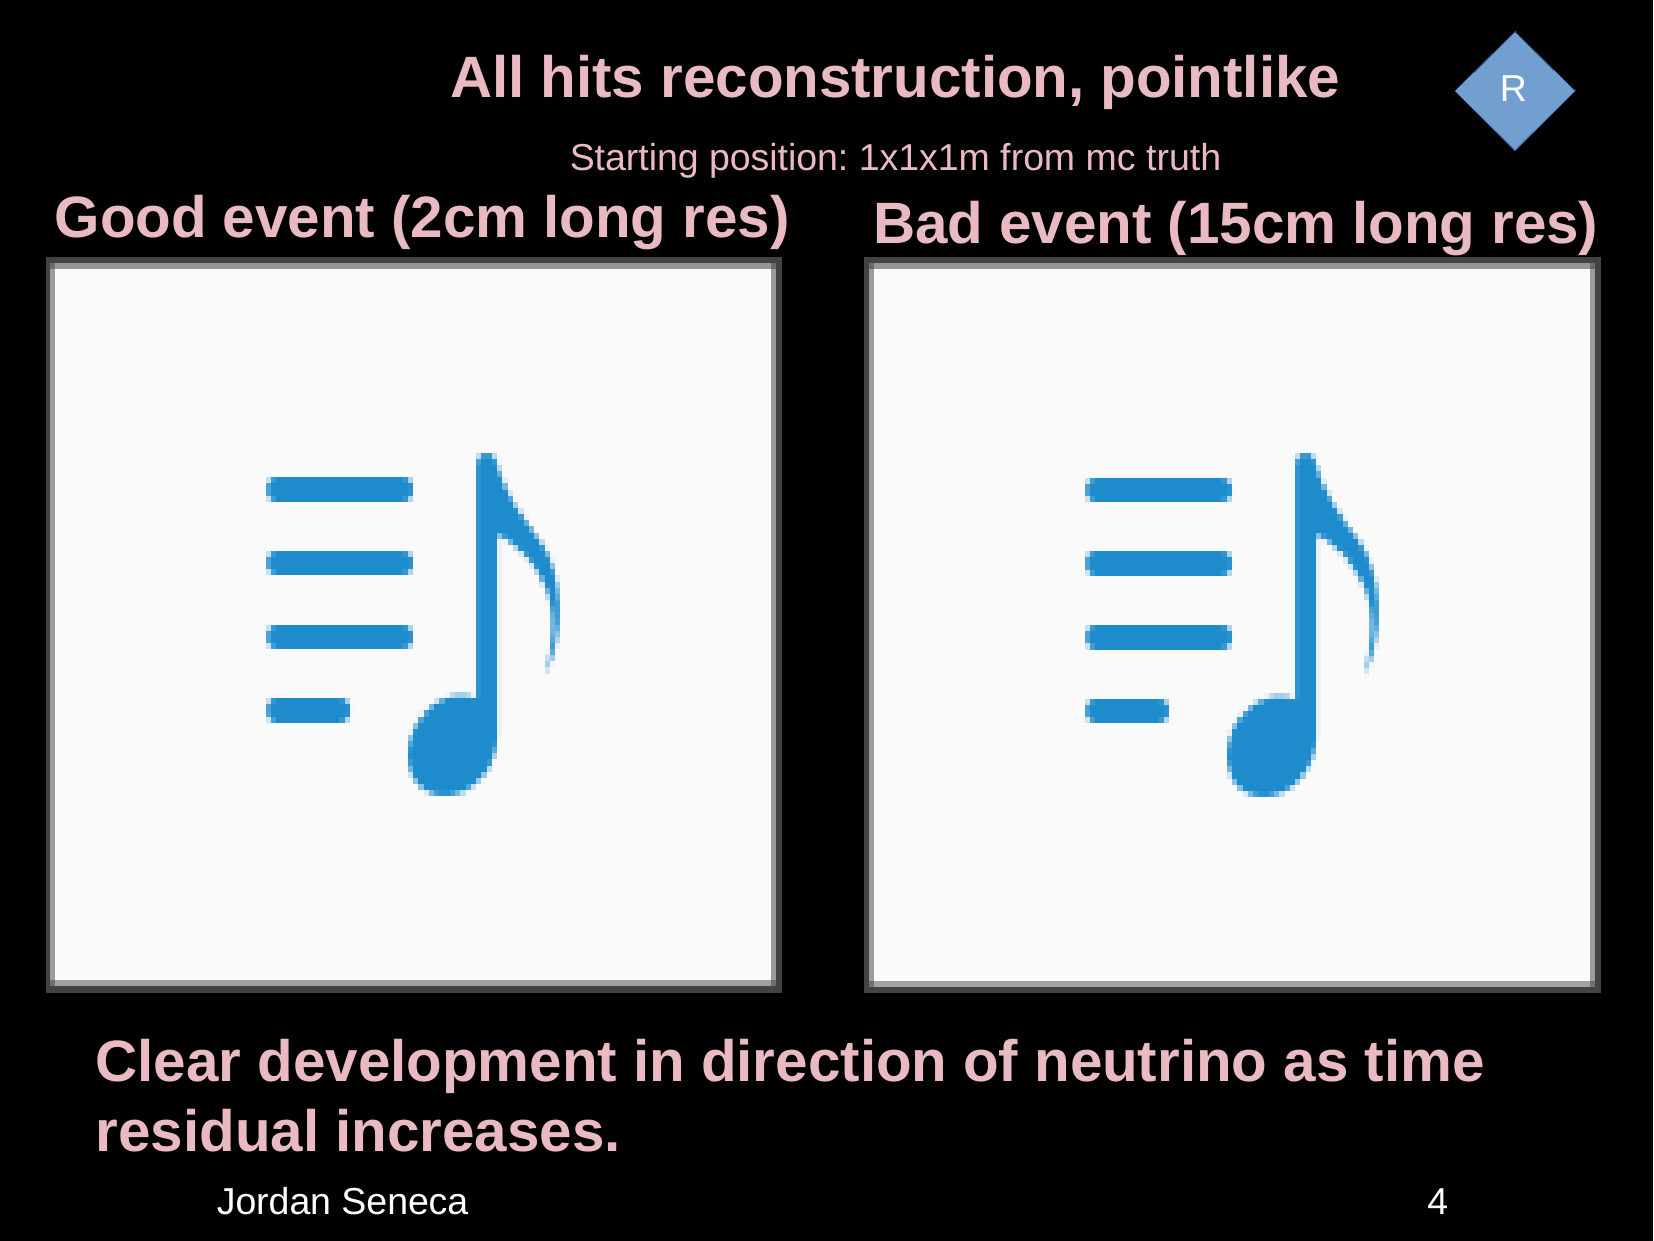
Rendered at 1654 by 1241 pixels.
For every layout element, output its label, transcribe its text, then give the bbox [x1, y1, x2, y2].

text_box [863, 256, 1602, 995]
text_box All hits reconstruction, pointlike Starting position: 1x1x1m from mc truth [270, 31, 1486, 177]
text_box R [1485, 60, 1546, 117]
text_box [1486, 31, 1544, 60]
text_box Bad event (15cm long res) [822, 177, 1654, 263]
text_box [1455, 61, 1576, 151]
text_box [45, 256, 783, 994]
text_box Good event (2cm long res) [4, 171, 1220, 257]
text_box Clear development in direction of neutrino as time residual increases. [45, 1015, 1654, 1171]
